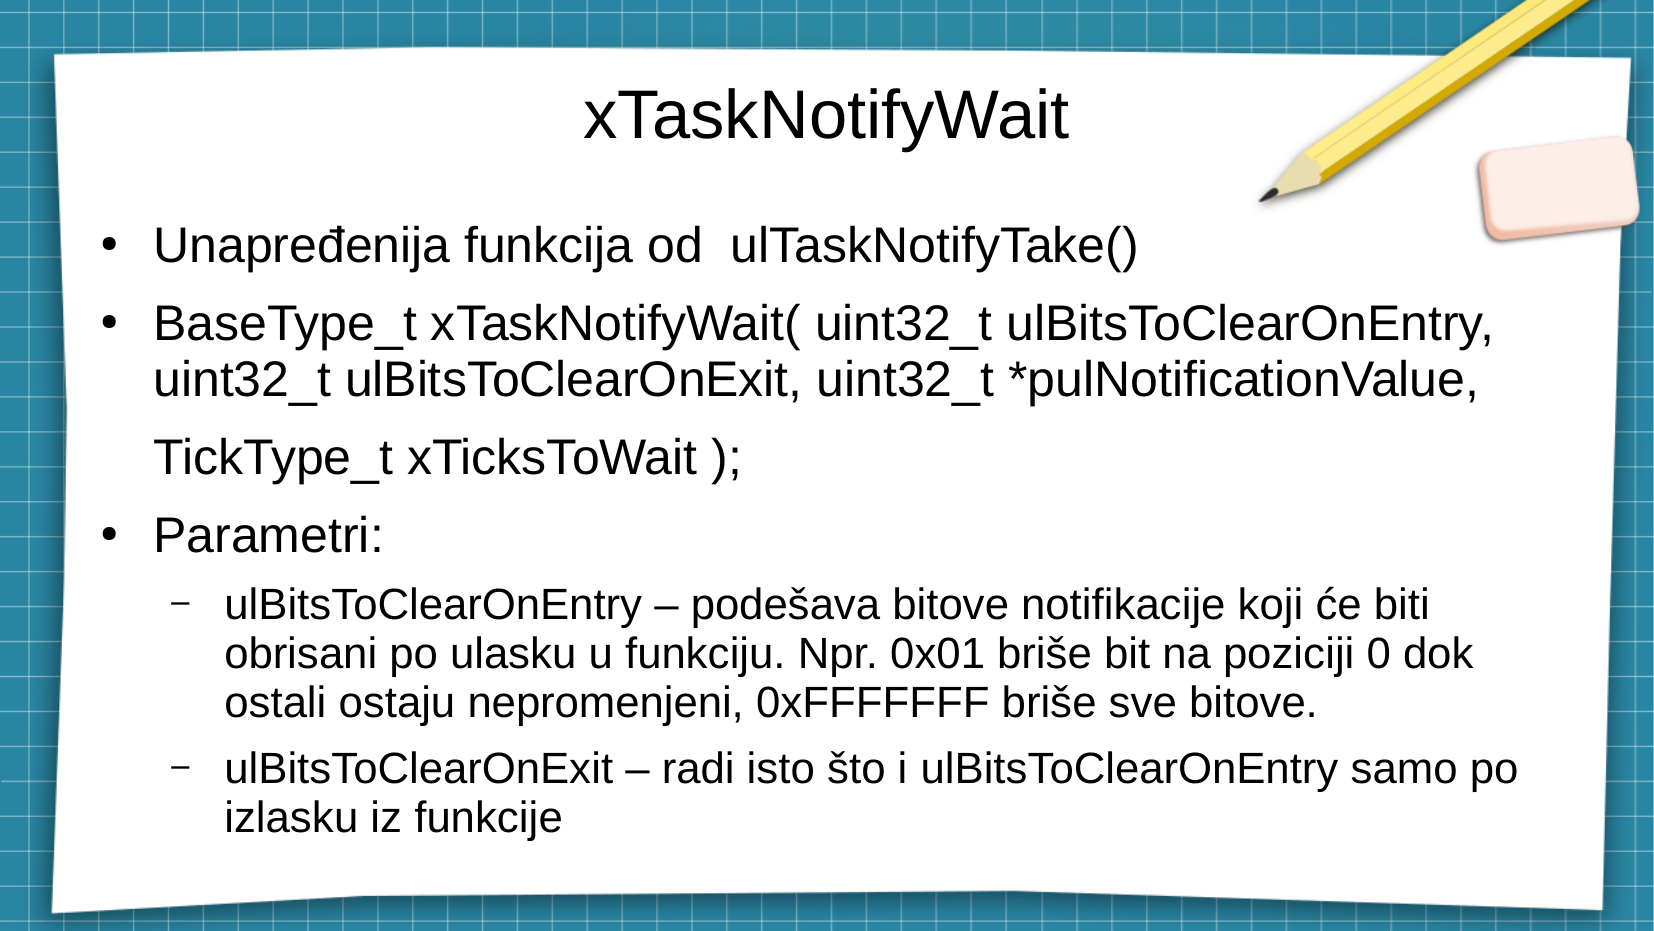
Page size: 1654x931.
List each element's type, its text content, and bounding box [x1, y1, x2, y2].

list Unapređenija funkcija od ulTaskNotifyTake() BaseType_t xTaskNotifyWait( uint32_t ulBitsToClearOnEntry, uint32_t ulBitsToClearOnExit, uint32_t *pulNotificationValue, TickType_t xTicksToWait ); Parametri: ulBitsToClearOnEntry – podešava bitove notifikacije koji će biti obrisani po ulasku u funkciju. Npr. 0x01 briše bit na poziciji 0 dok ostali ostaju nepromenjeni, 0xFFFFFFF briše sve bitove. ulBitsToClearOnExit – radi isto što i ulBitsToClearOnEntry samo po izlasku iz funkcije [82, 217, 1571, 901]
title xTaskNotifyWait [82, 37, 1571, 193]
picture [0, 0, 1654, 931]
